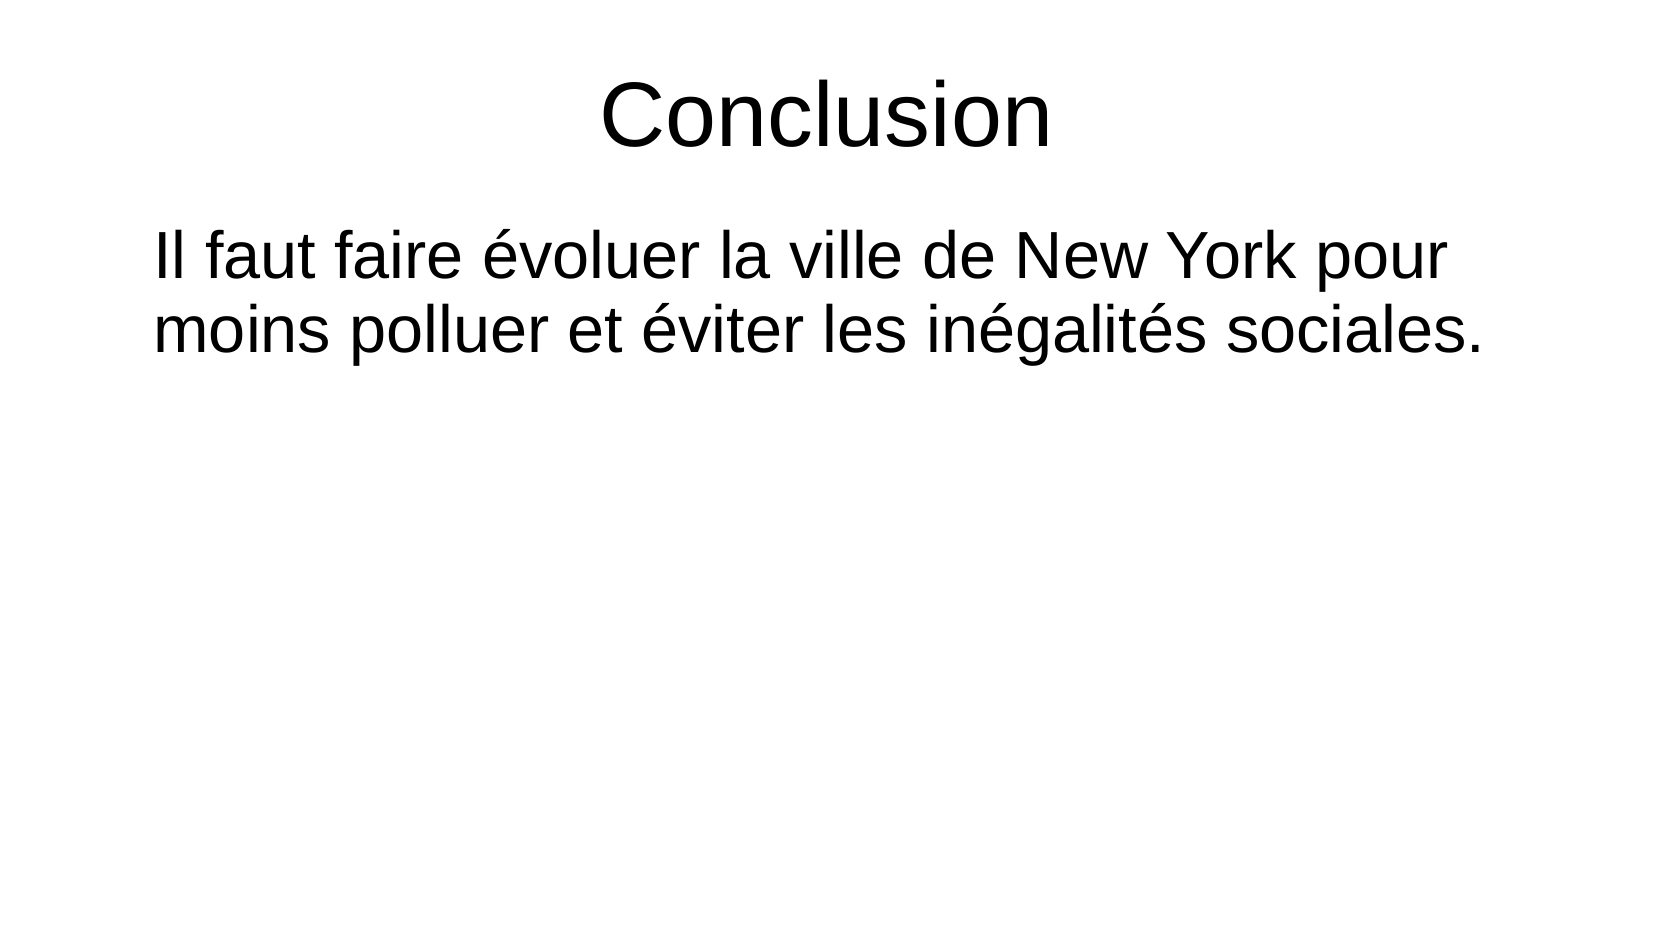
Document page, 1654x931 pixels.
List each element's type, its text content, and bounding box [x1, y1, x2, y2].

list Il faut faire évoluer la ville de New York pour moins polluer et éviter les inégalités sociales. [82, 217, 1571, 758]
title Conclusion [82, 37, 1571, 193]
